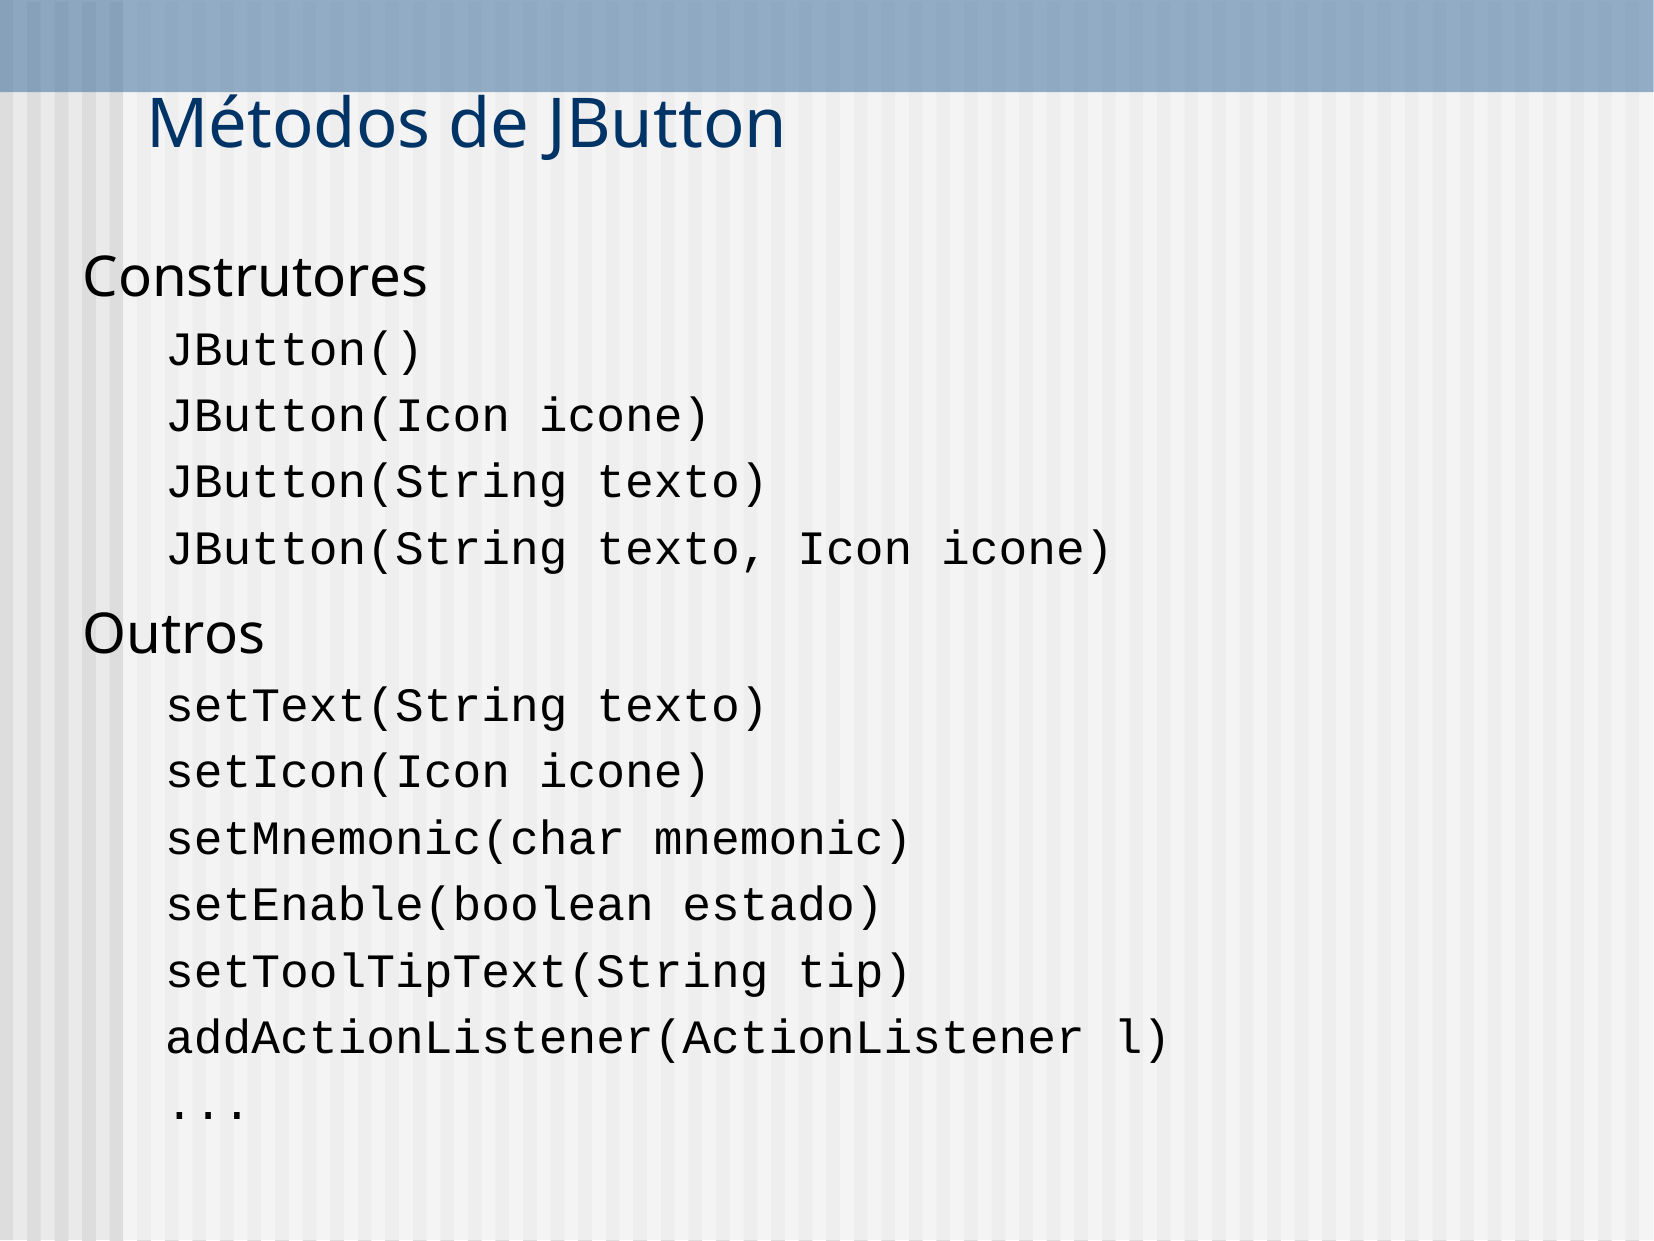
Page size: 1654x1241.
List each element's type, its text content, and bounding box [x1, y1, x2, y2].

title Métodos de JButton [146, 36, 1536, 204]
list Construtores JButton() JButton(Icon icone) JButton(String texto) JButton(String texto, Icon icone) Outros setText(String texto) setIcon(Icon icone) setMnemonic(char mnemonic) setEnable(boolean estado) setToolTipText(String tip) addActionListener(ActionListener l) ... [82, 236, 1571, 1094]
